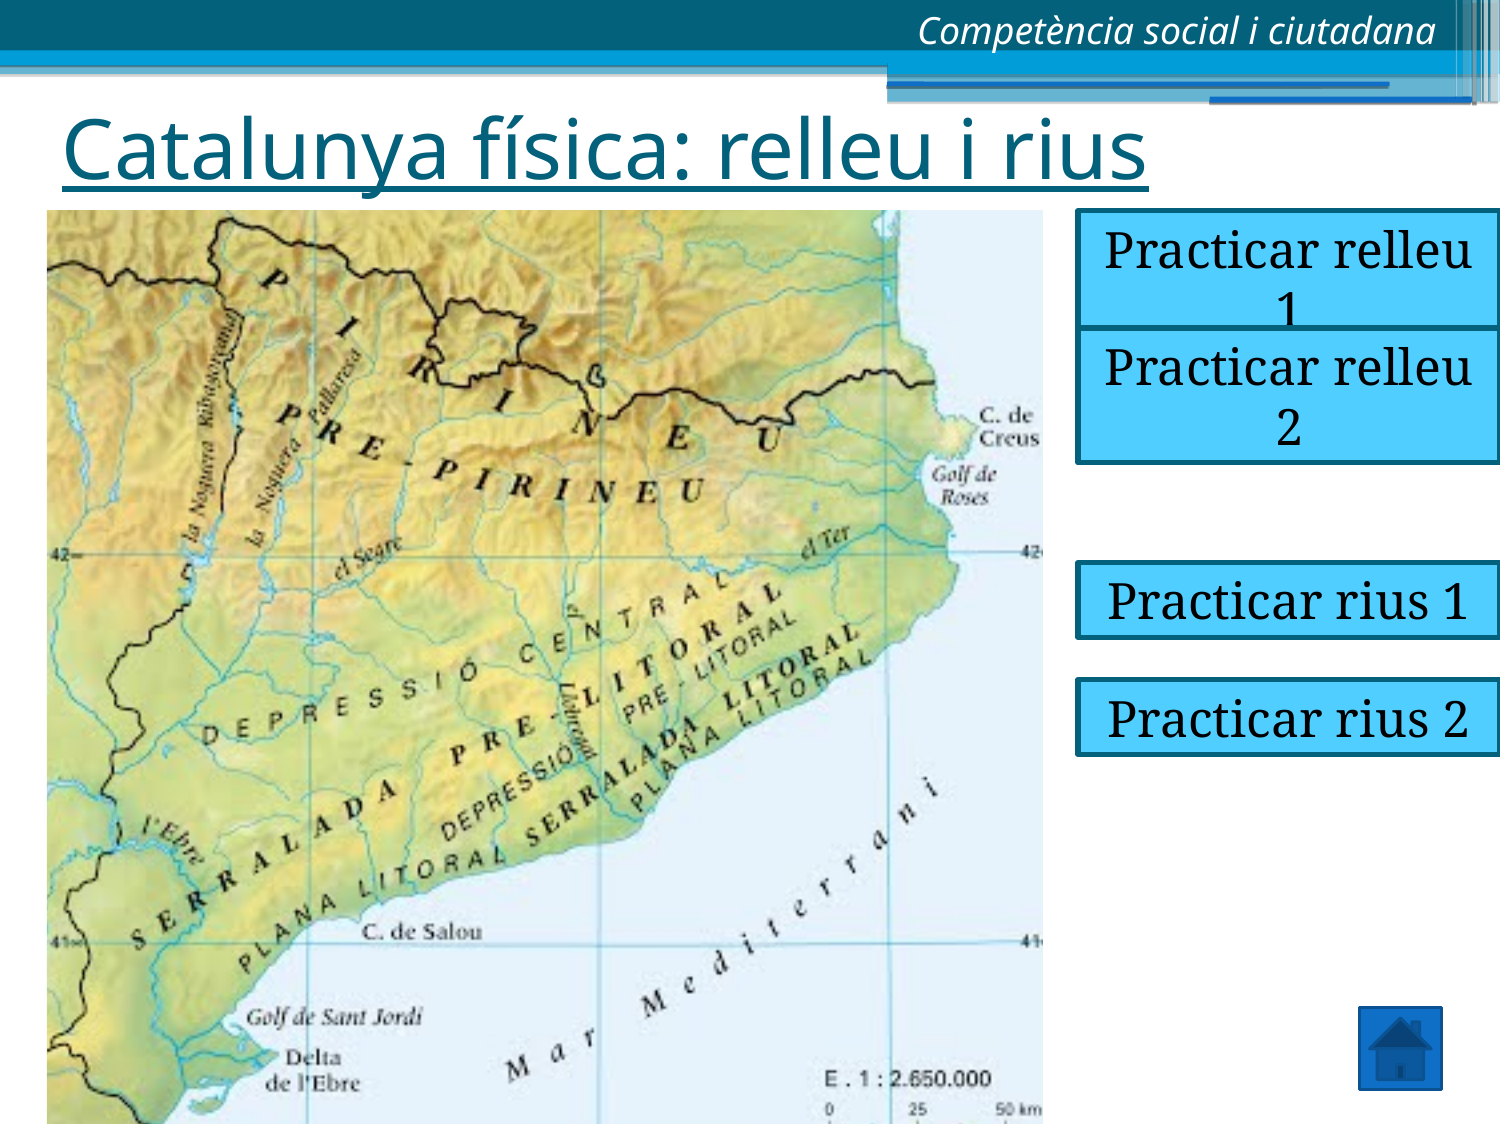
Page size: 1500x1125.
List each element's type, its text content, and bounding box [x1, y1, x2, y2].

text_box Practicar relleu 1 [1078, 210, 1500, 328]
text_box Practicar rius 2 [1078, 679, 1500, 755]
text_box [1359, 1007, 1442, 1090]
text_box Practicar relleu 2 [1078, 328, 1500, 463]
picture [46, 210, 1043, 1124]
text_box Competència social i ciutadana [902, 0, 1465, 60]
text_box Practicar rius 1 [1078, 562, 1500, 638]
title Catalunya física: relleu i rius [46, 58, 1397, 234]
